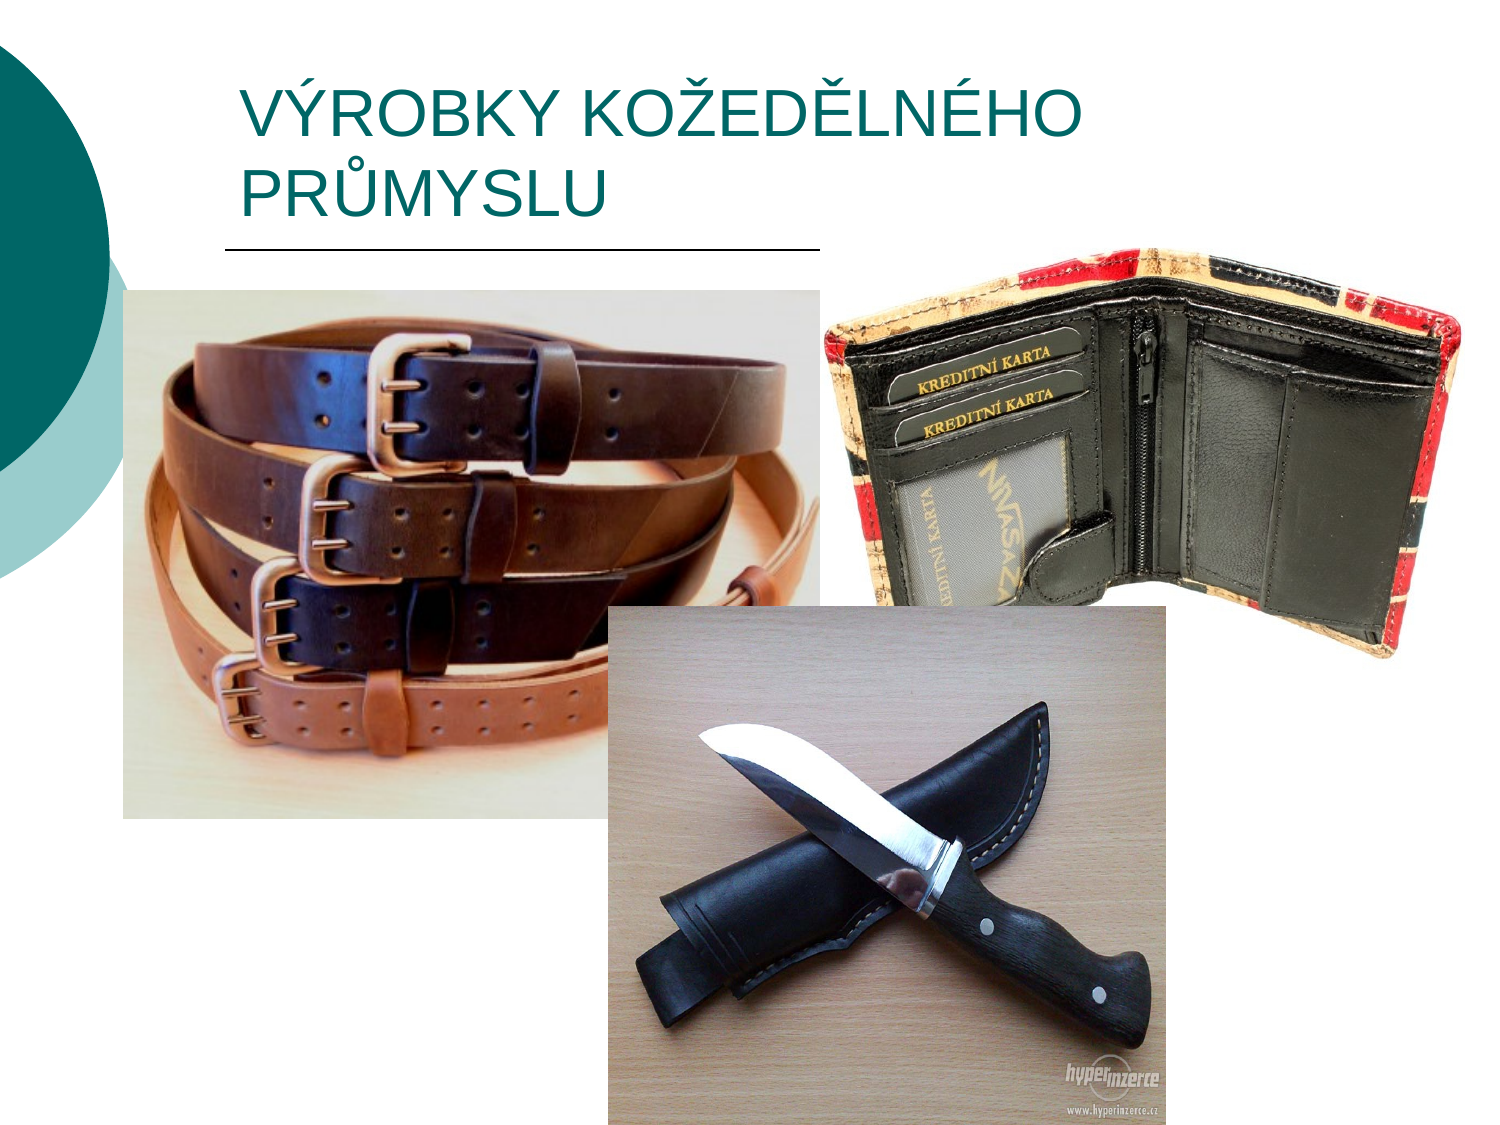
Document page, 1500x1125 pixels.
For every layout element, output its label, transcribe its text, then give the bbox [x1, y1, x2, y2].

title VÝROBKY KOŽEDĚLNÉHO PRŮMYSLU [224, 49, 1425, 237]
picture [123, 219, 1465, 1125]
